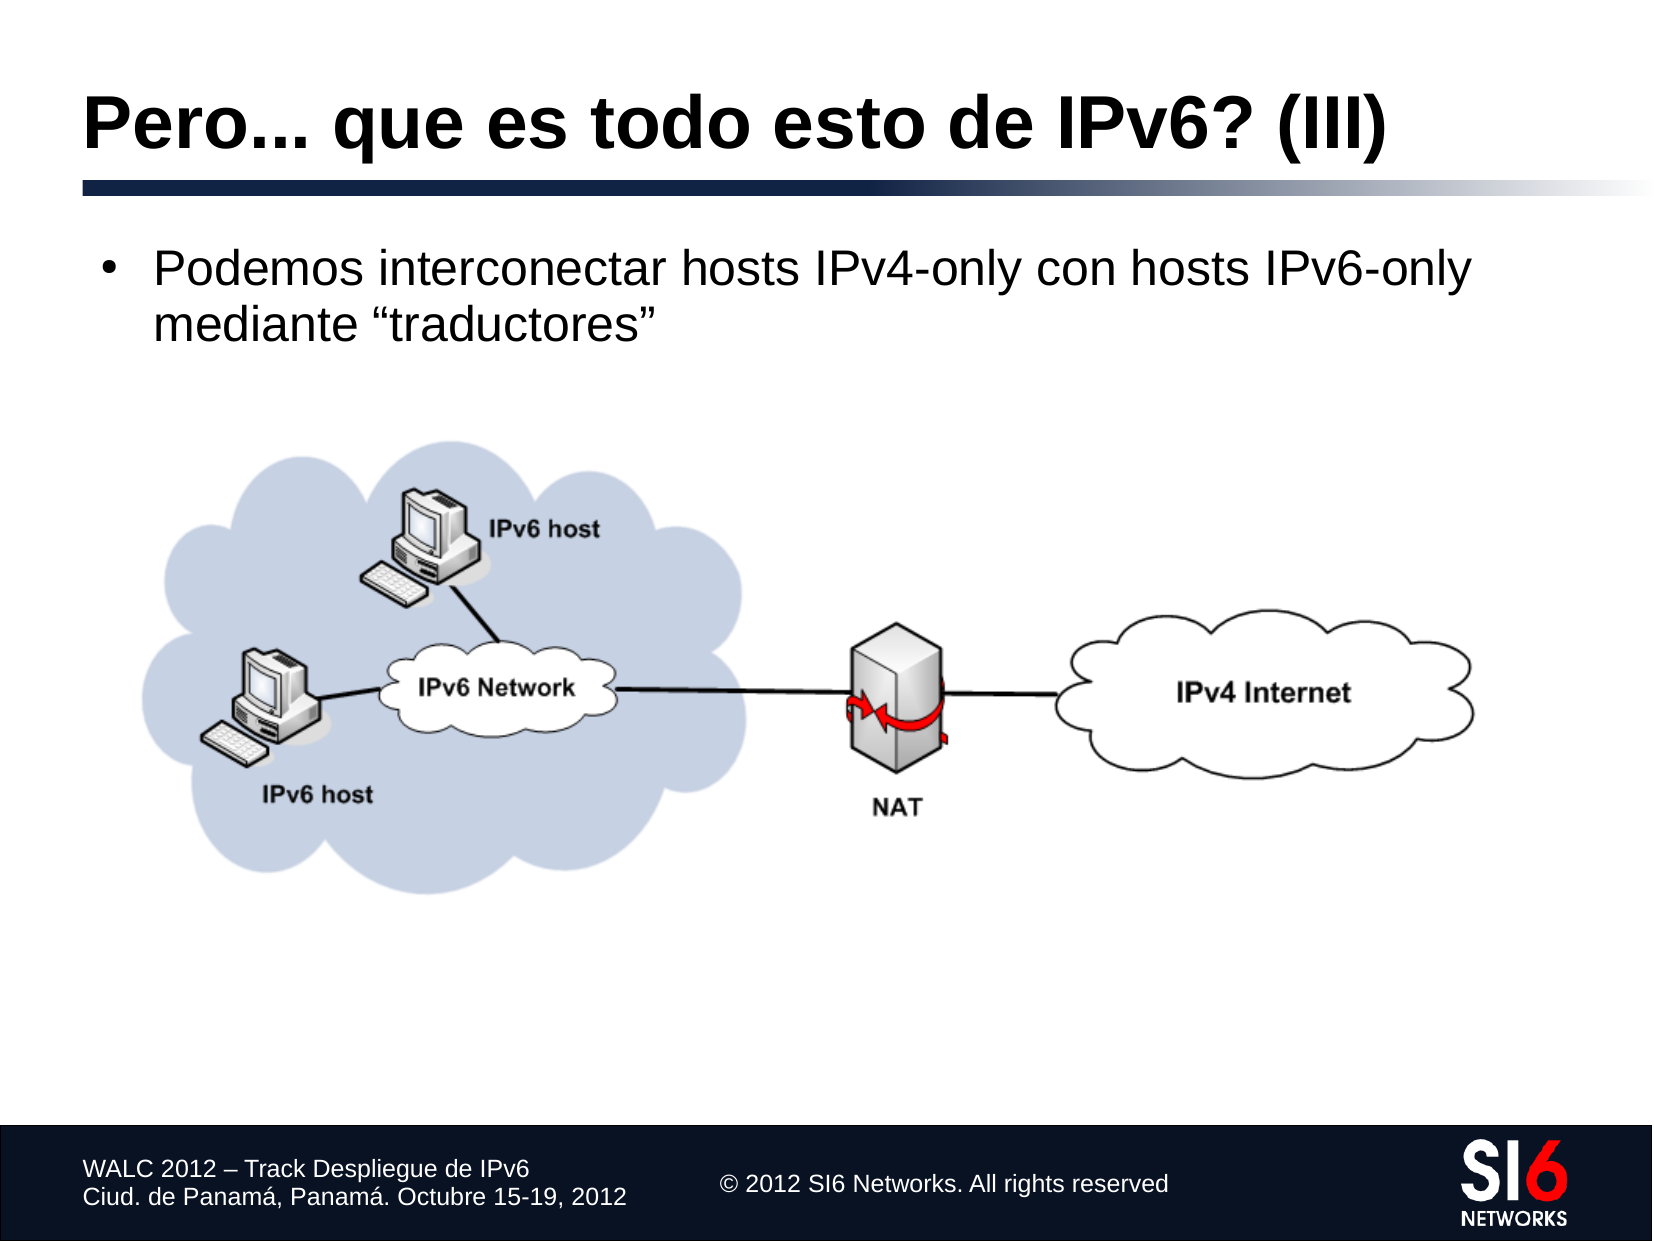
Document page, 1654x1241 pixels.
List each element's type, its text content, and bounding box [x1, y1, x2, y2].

picture [110, 395, 1516, 946]
title Pero... que es todo esto de IPv6? (III) [82, 49, 1571, 196]
list Podemos interconectar hosts IPv4-only con hosts IPv6-only mediante “traductores” [82, 240, 1571, 1059]
picture [1461, 1139, 1567, 1226]
